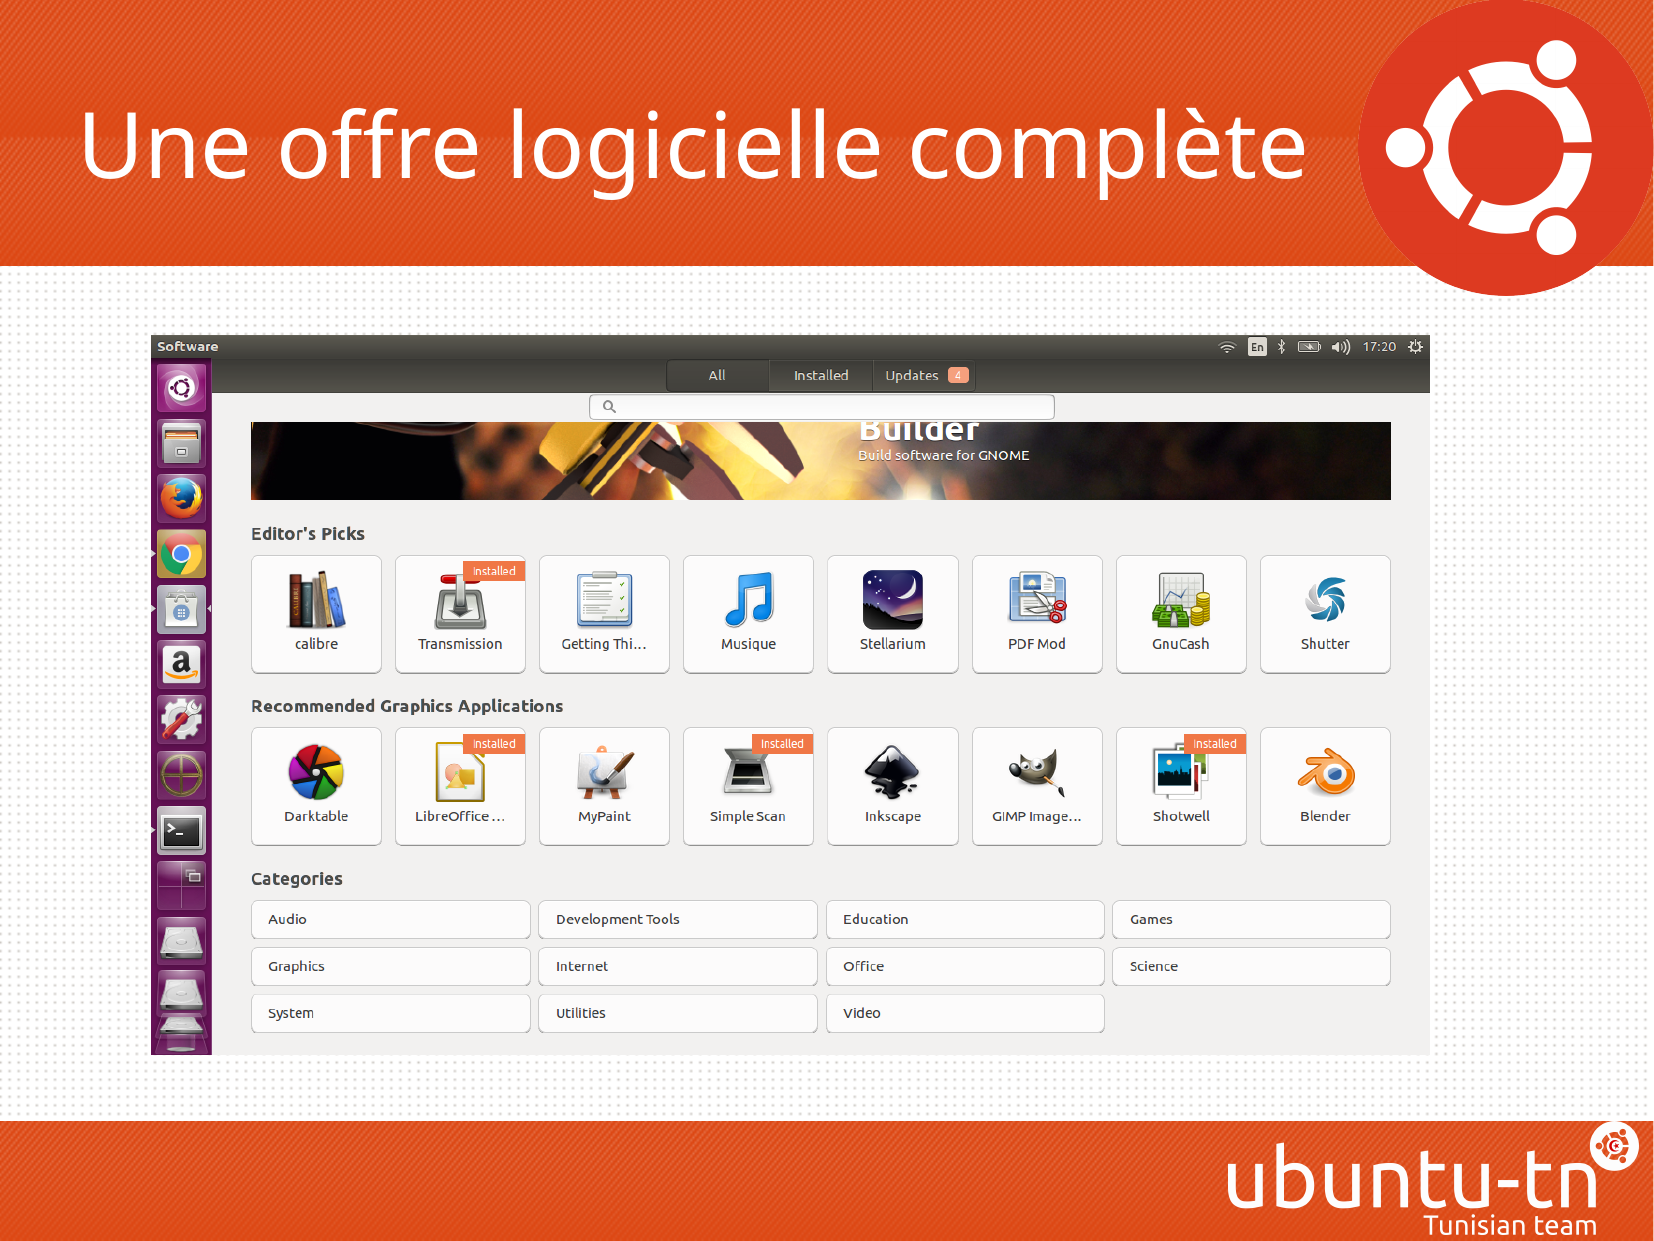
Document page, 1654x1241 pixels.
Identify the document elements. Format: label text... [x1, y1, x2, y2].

picture [0, 0, 1654, 1241]
title Une offre logicielle complète [29, 36, 1359, 250]
